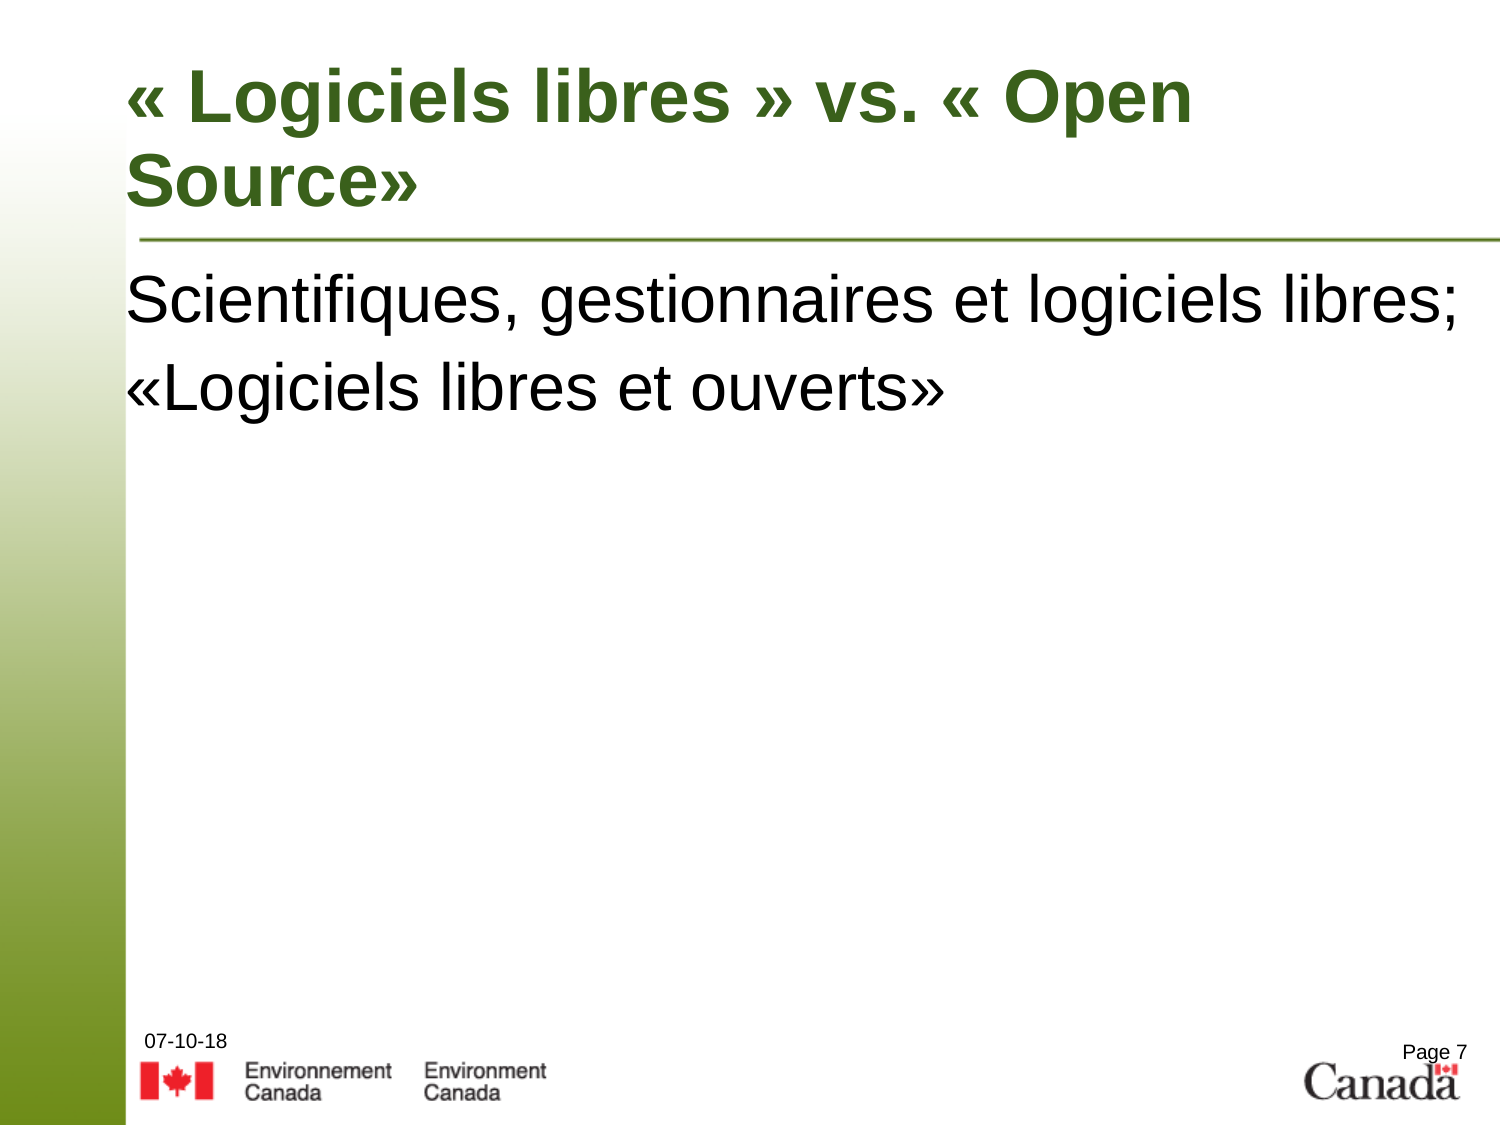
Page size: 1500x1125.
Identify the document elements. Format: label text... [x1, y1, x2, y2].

picture [0, 0, 1500, 1125]
title « Logiciels libres » vs. « Open Source» [124, 52, 1500, 226]
list Scientifiques, gestionnaires et logiciels libres; «Logiciels libres et ouverts» [125, 262, 1463, 990]
